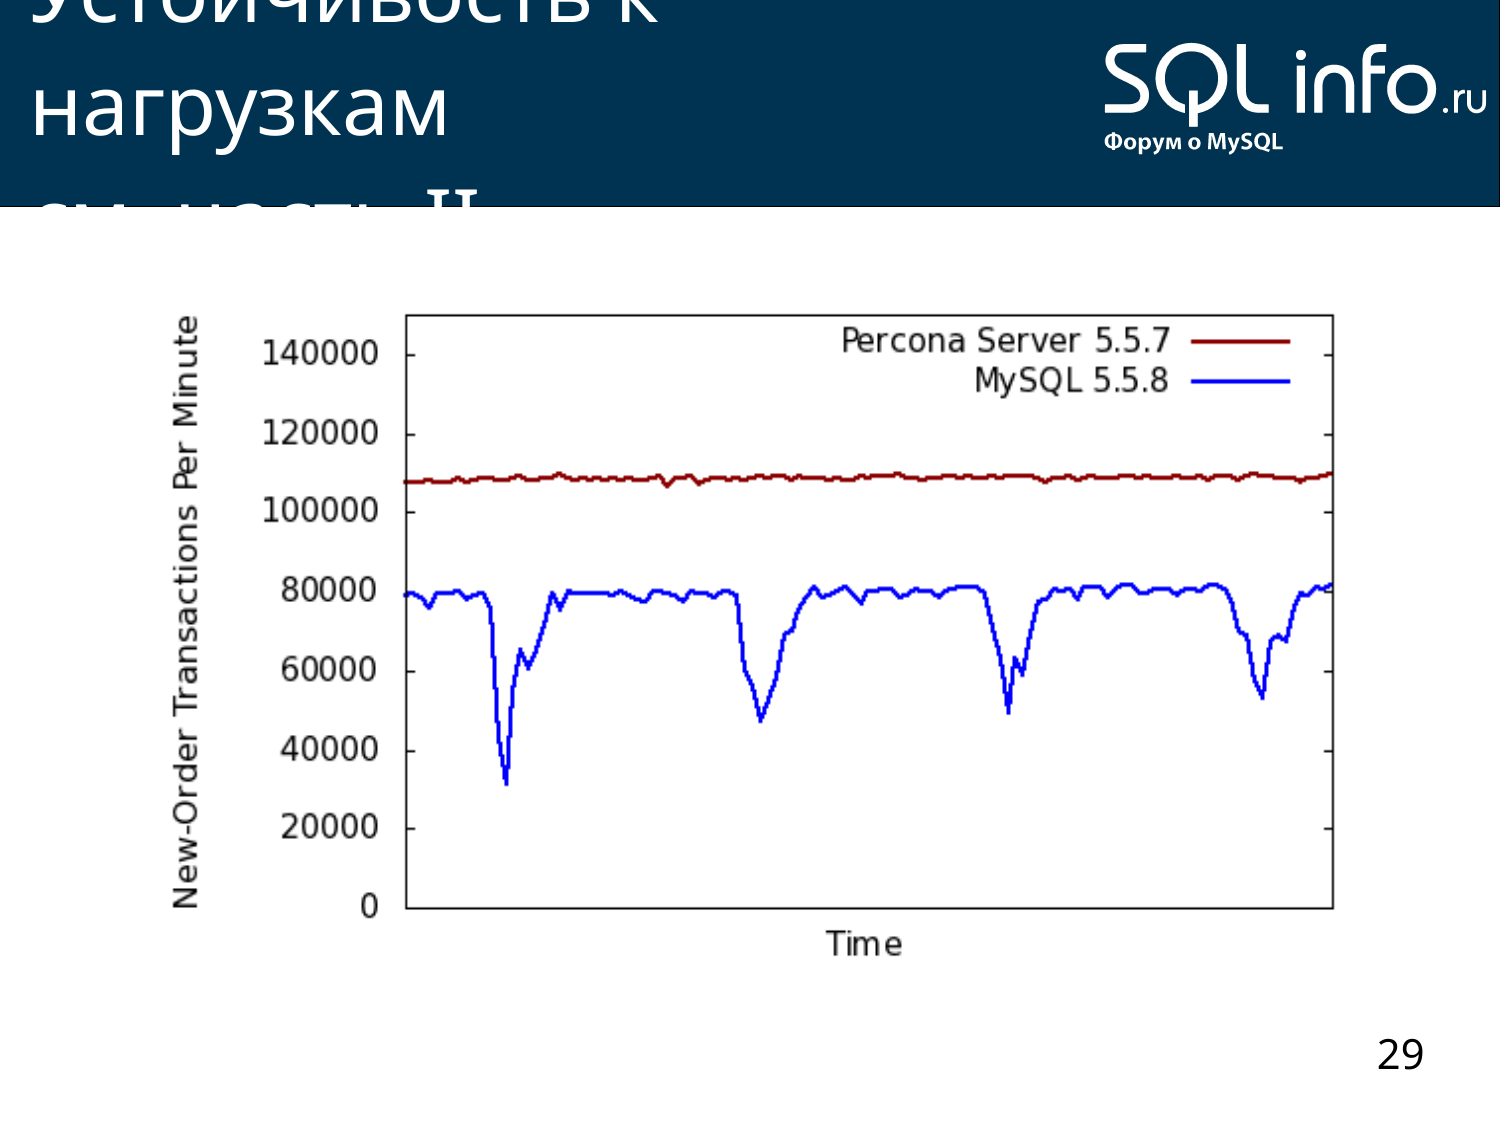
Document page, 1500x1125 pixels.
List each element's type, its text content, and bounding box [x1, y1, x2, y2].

picture [118, 273, 1388, 975]
title Устойчивость к нагрузкам см. часть II [29, 0, 1093, 207]
picture [1093, 29, 1495, 166]
